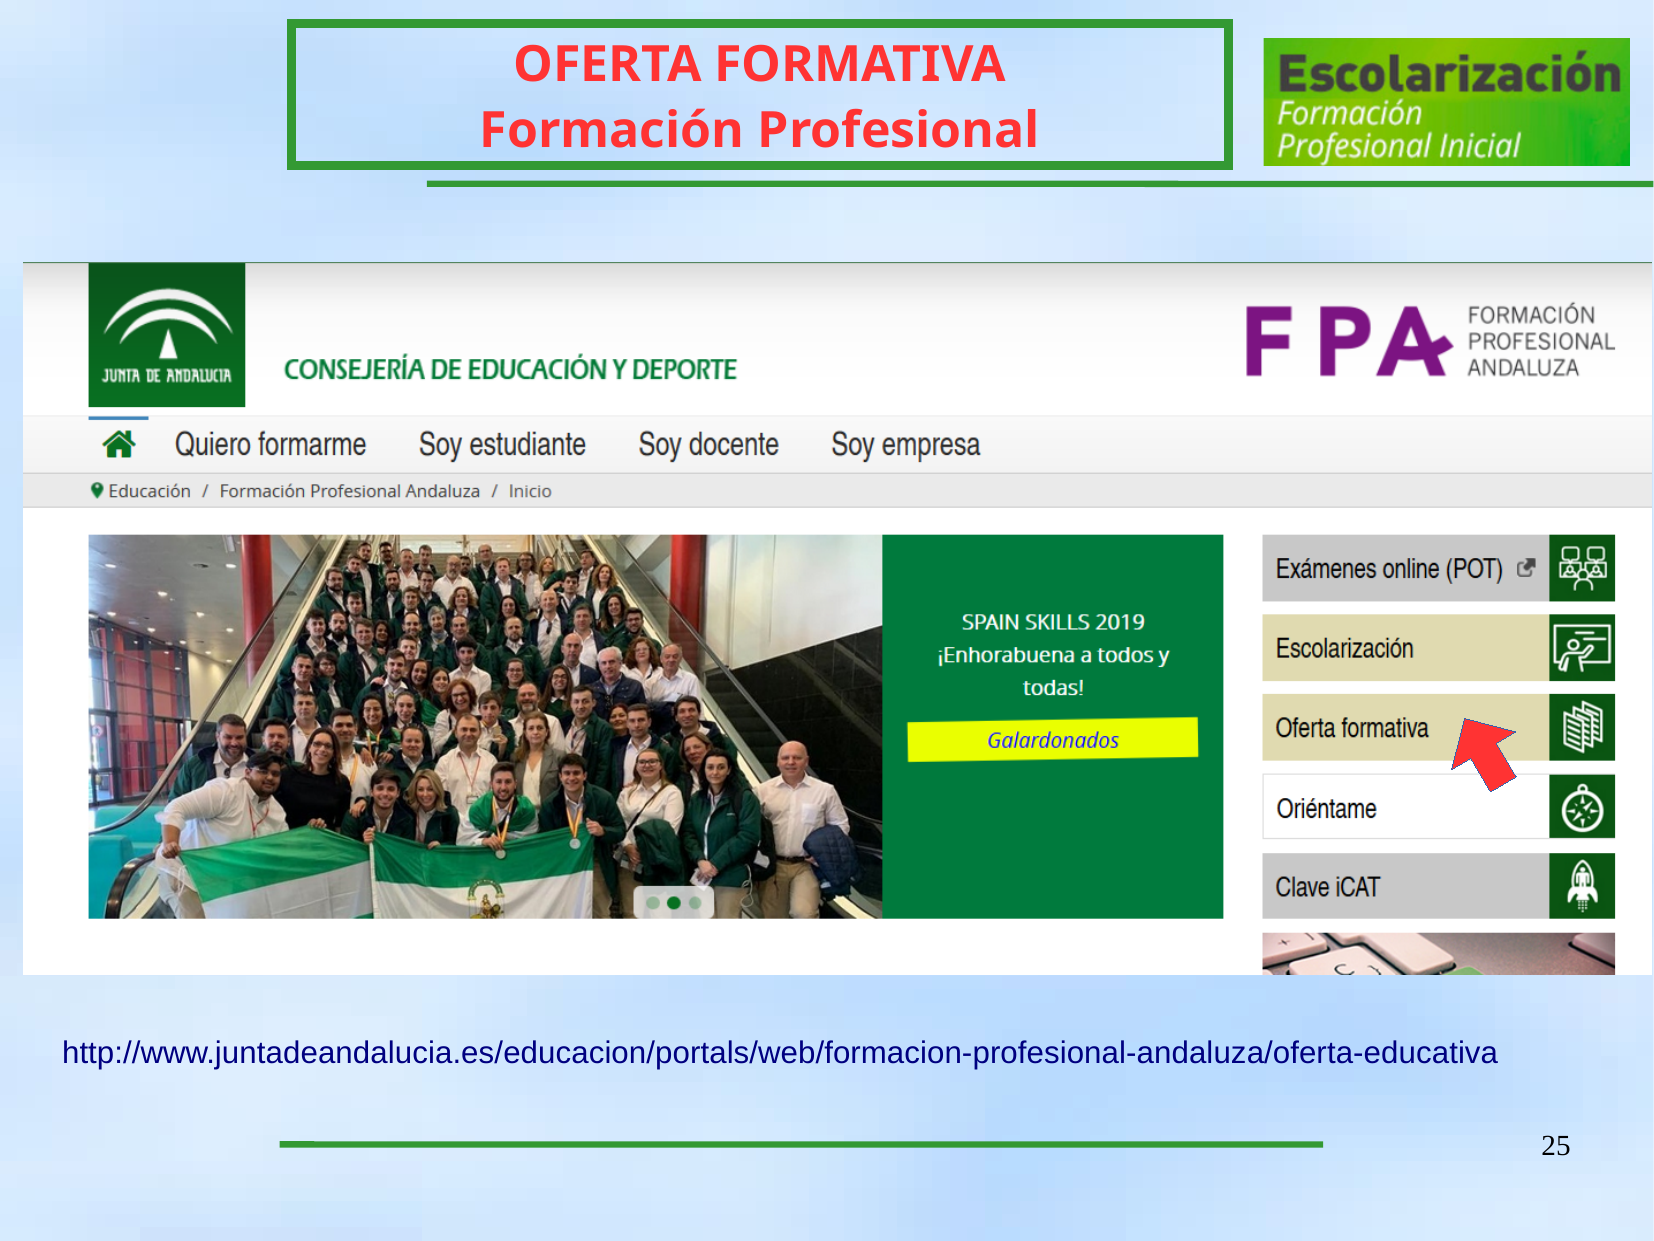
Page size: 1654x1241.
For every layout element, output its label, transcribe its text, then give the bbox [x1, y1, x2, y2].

text_box [1451, 718, 1517, 792]
text_box http://www.juntadeandalucia.es/educacion/portals/web/formacion-profesional-andaluza/oferta-educativa [47, 1027, 1607, 1099]
text_box OFERTA FORMATIVA Formación Profesional [291, 23, 1229, 166]
picture [0, 0, 1654, 1241]
